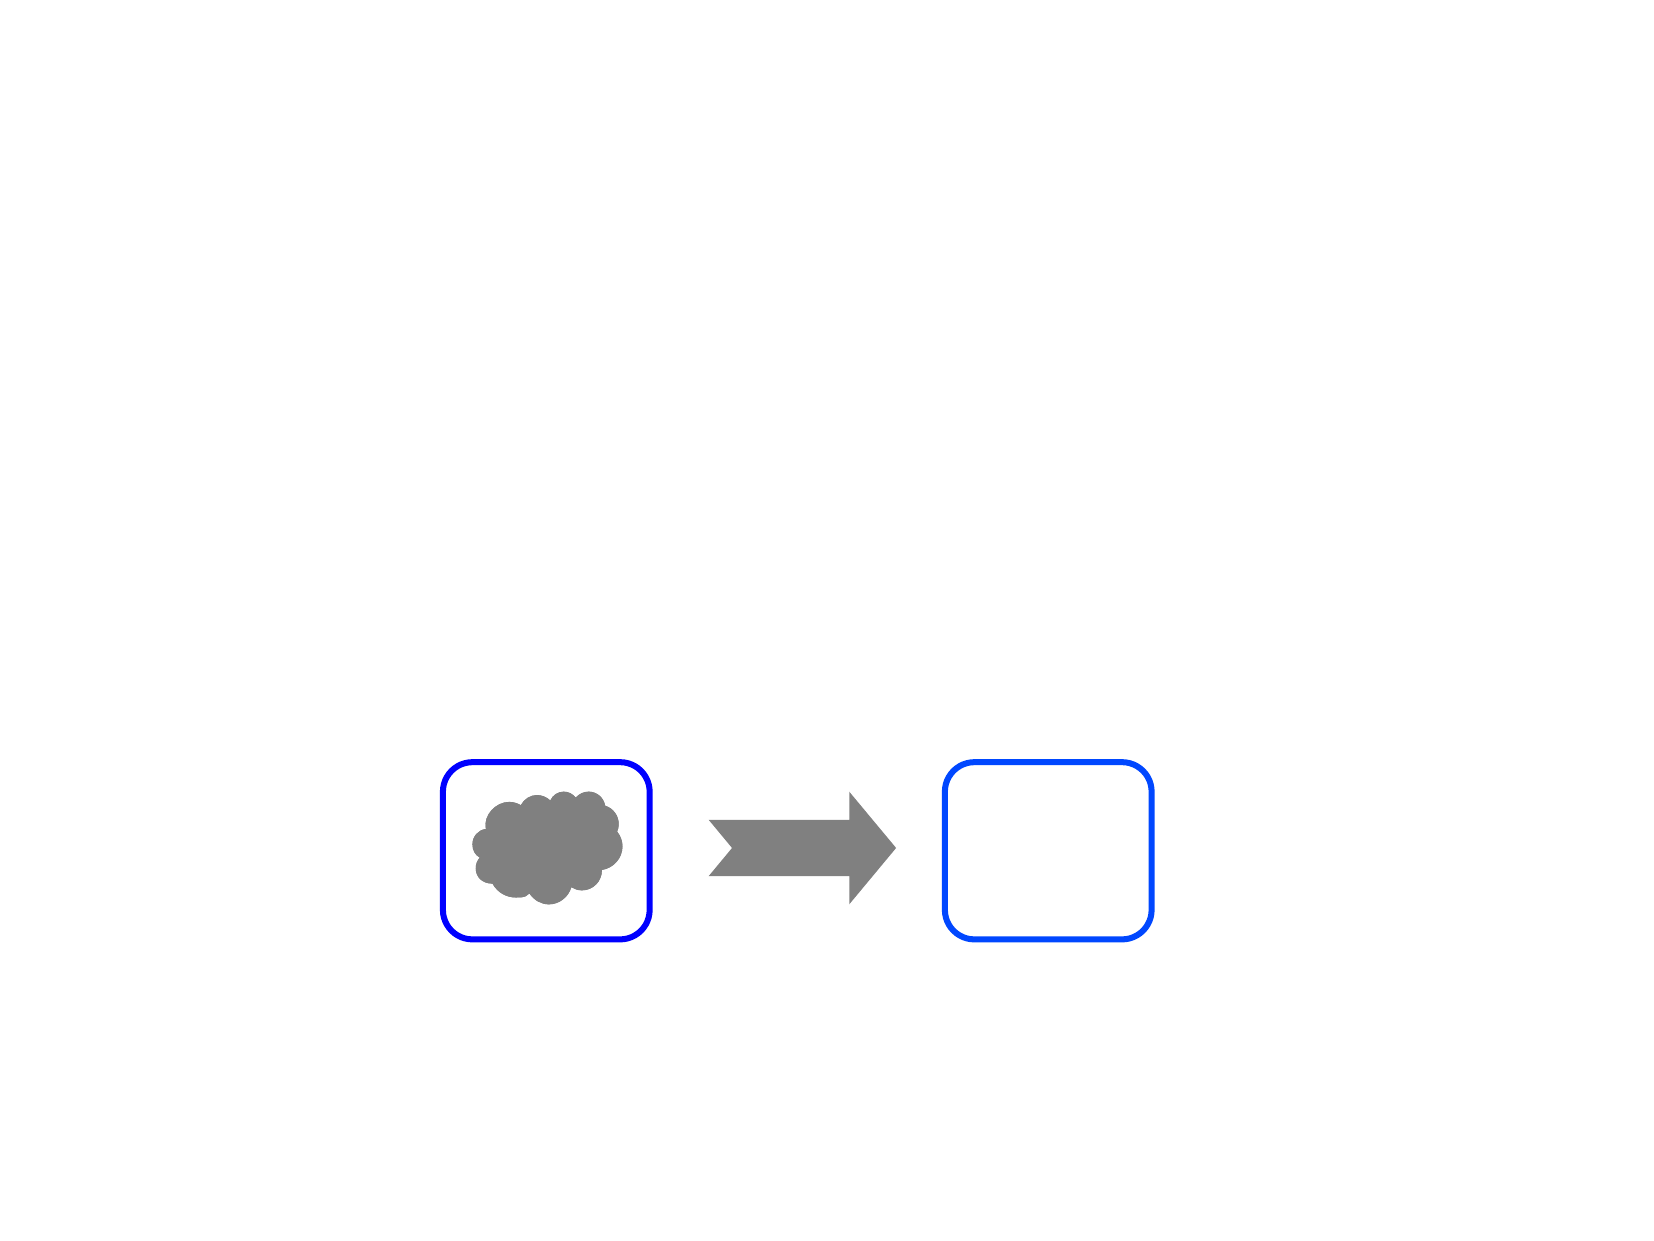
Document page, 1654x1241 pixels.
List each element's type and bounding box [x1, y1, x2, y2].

text_box [472, 791, 623, 905]
text_box [708, 791, 897, 905]
